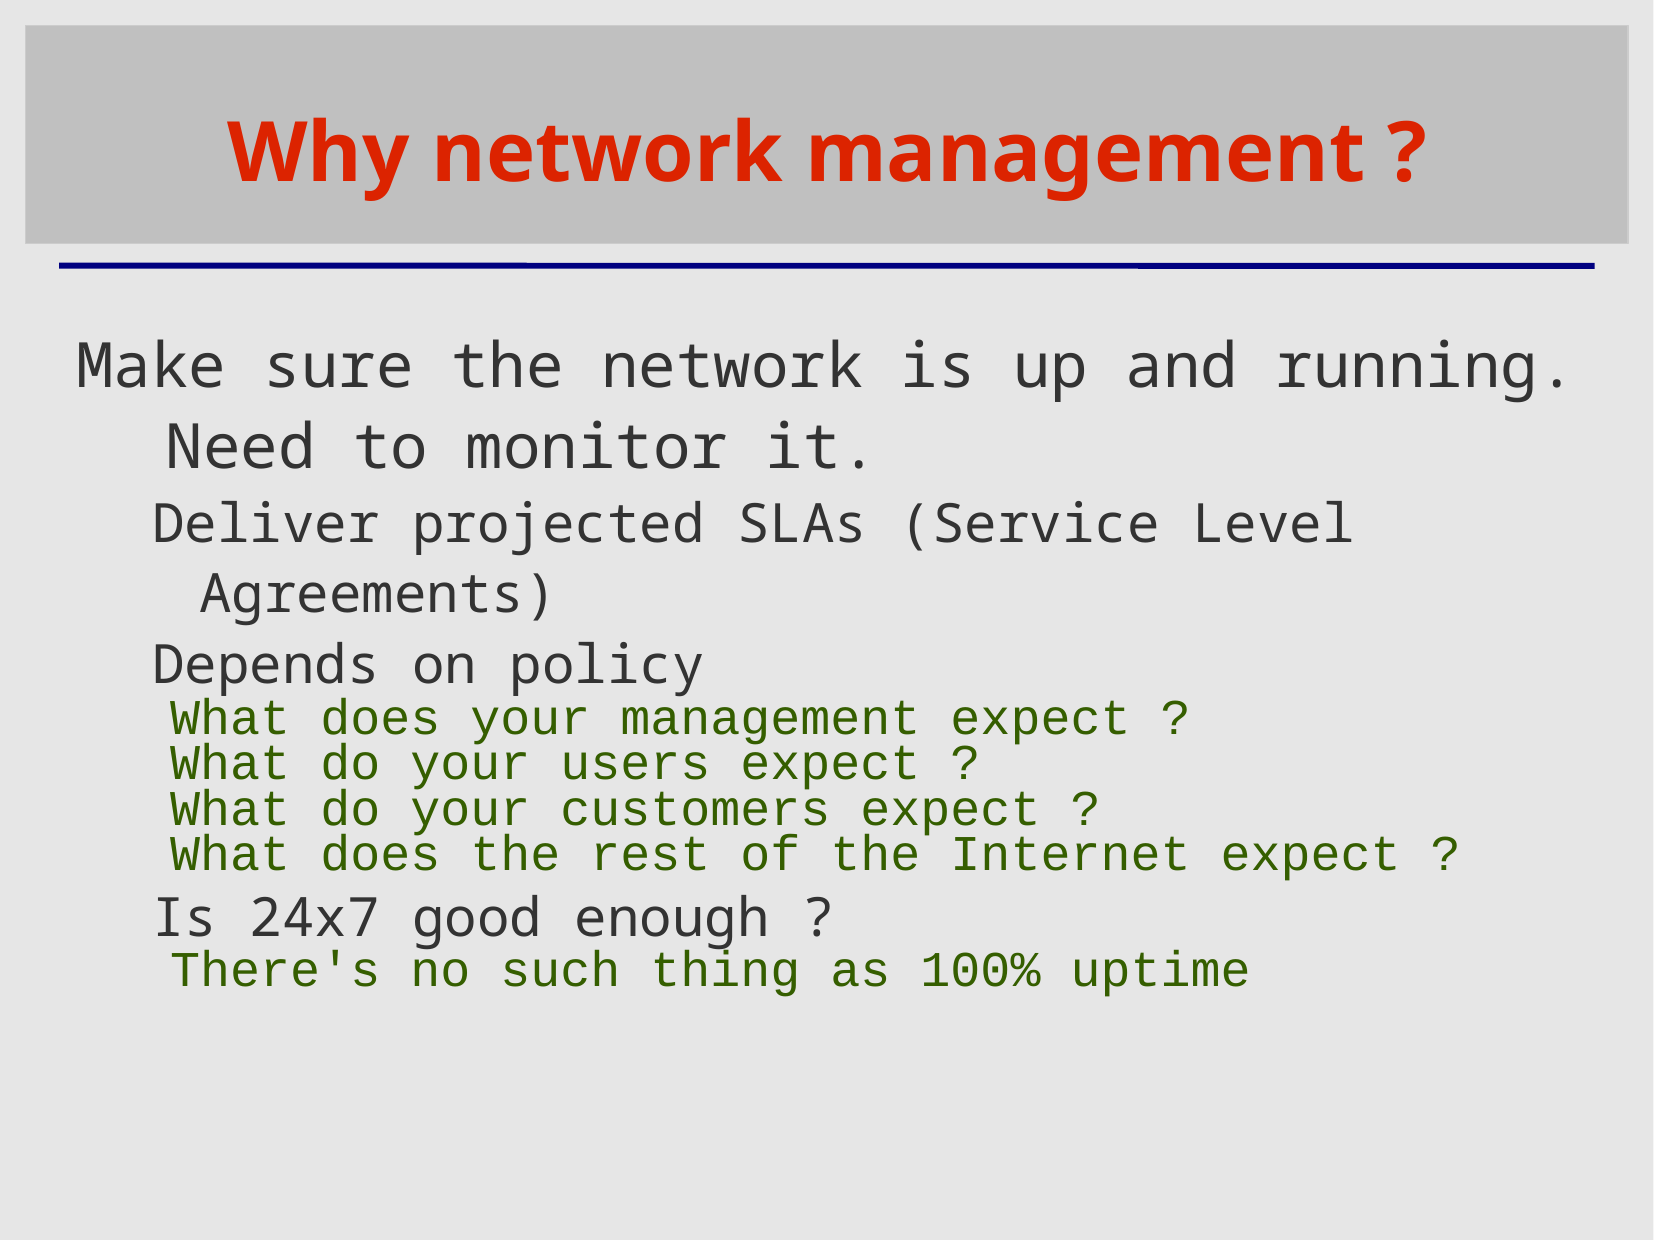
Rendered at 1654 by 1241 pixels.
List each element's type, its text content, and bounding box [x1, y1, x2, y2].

title Why network management ? [121, 46, 1534, 254]
list Make sure the network is up and running. Need to monitor it. Deliver projected SLAs (Service Level Agreements)‏ Depends on policy What does your management expect ? What do your users expect ? What do your customers expect ? What does the rest of the Internet expect ? Is 24x7 good enough ? There's no such thing as 100% uptime [59, 322, 1595, 1132]
